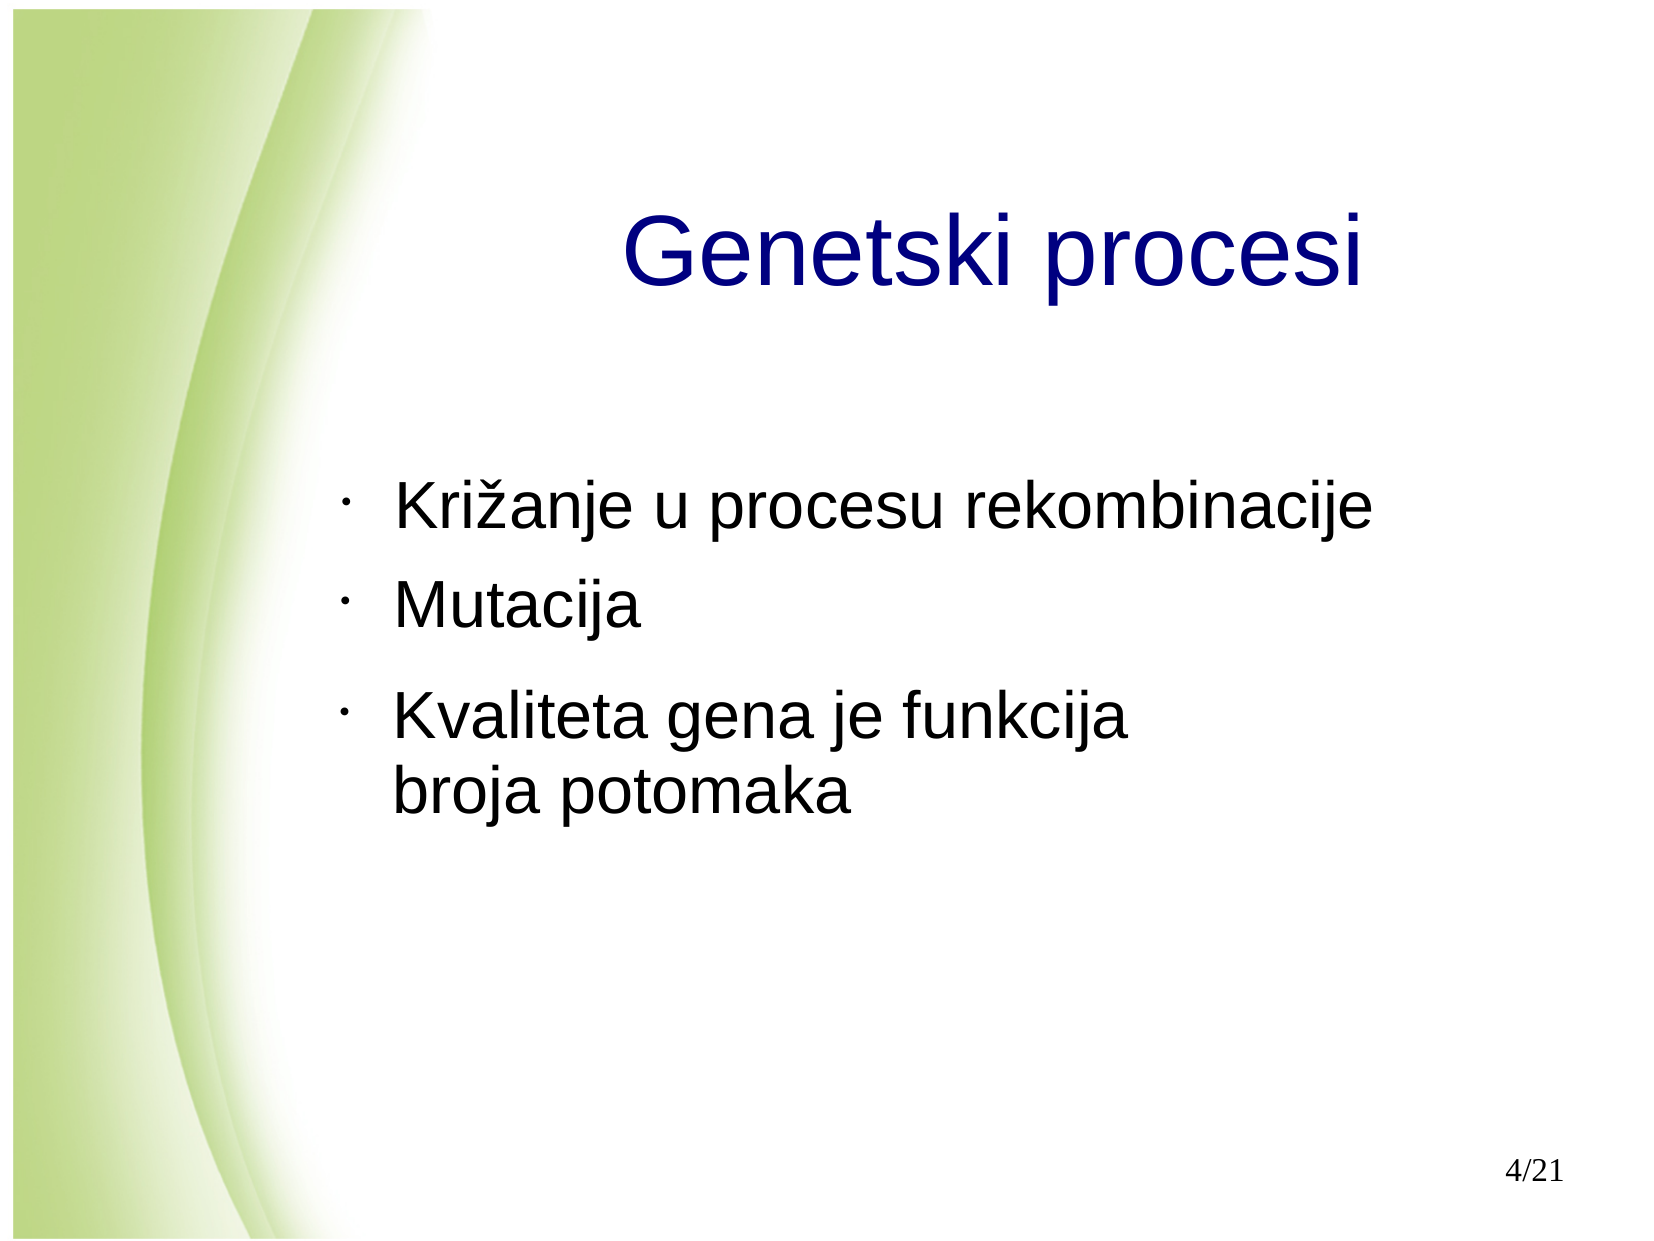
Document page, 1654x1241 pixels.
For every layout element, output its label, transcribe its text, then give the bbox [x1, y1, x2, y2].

text_box Mutacija [308, 560, 939, 667]
text_box Kvaliteta gena je funkcija broja potomaka [321, 678, 1433, 828]
title Genetski procesi [0, 147, 1654, 355]
picture [7, 3, 1654, 147]
text_box Križanje u procesu rekombinacije [323, 468, 1406, 544]
picture [7, 355, 1654, 1241]
